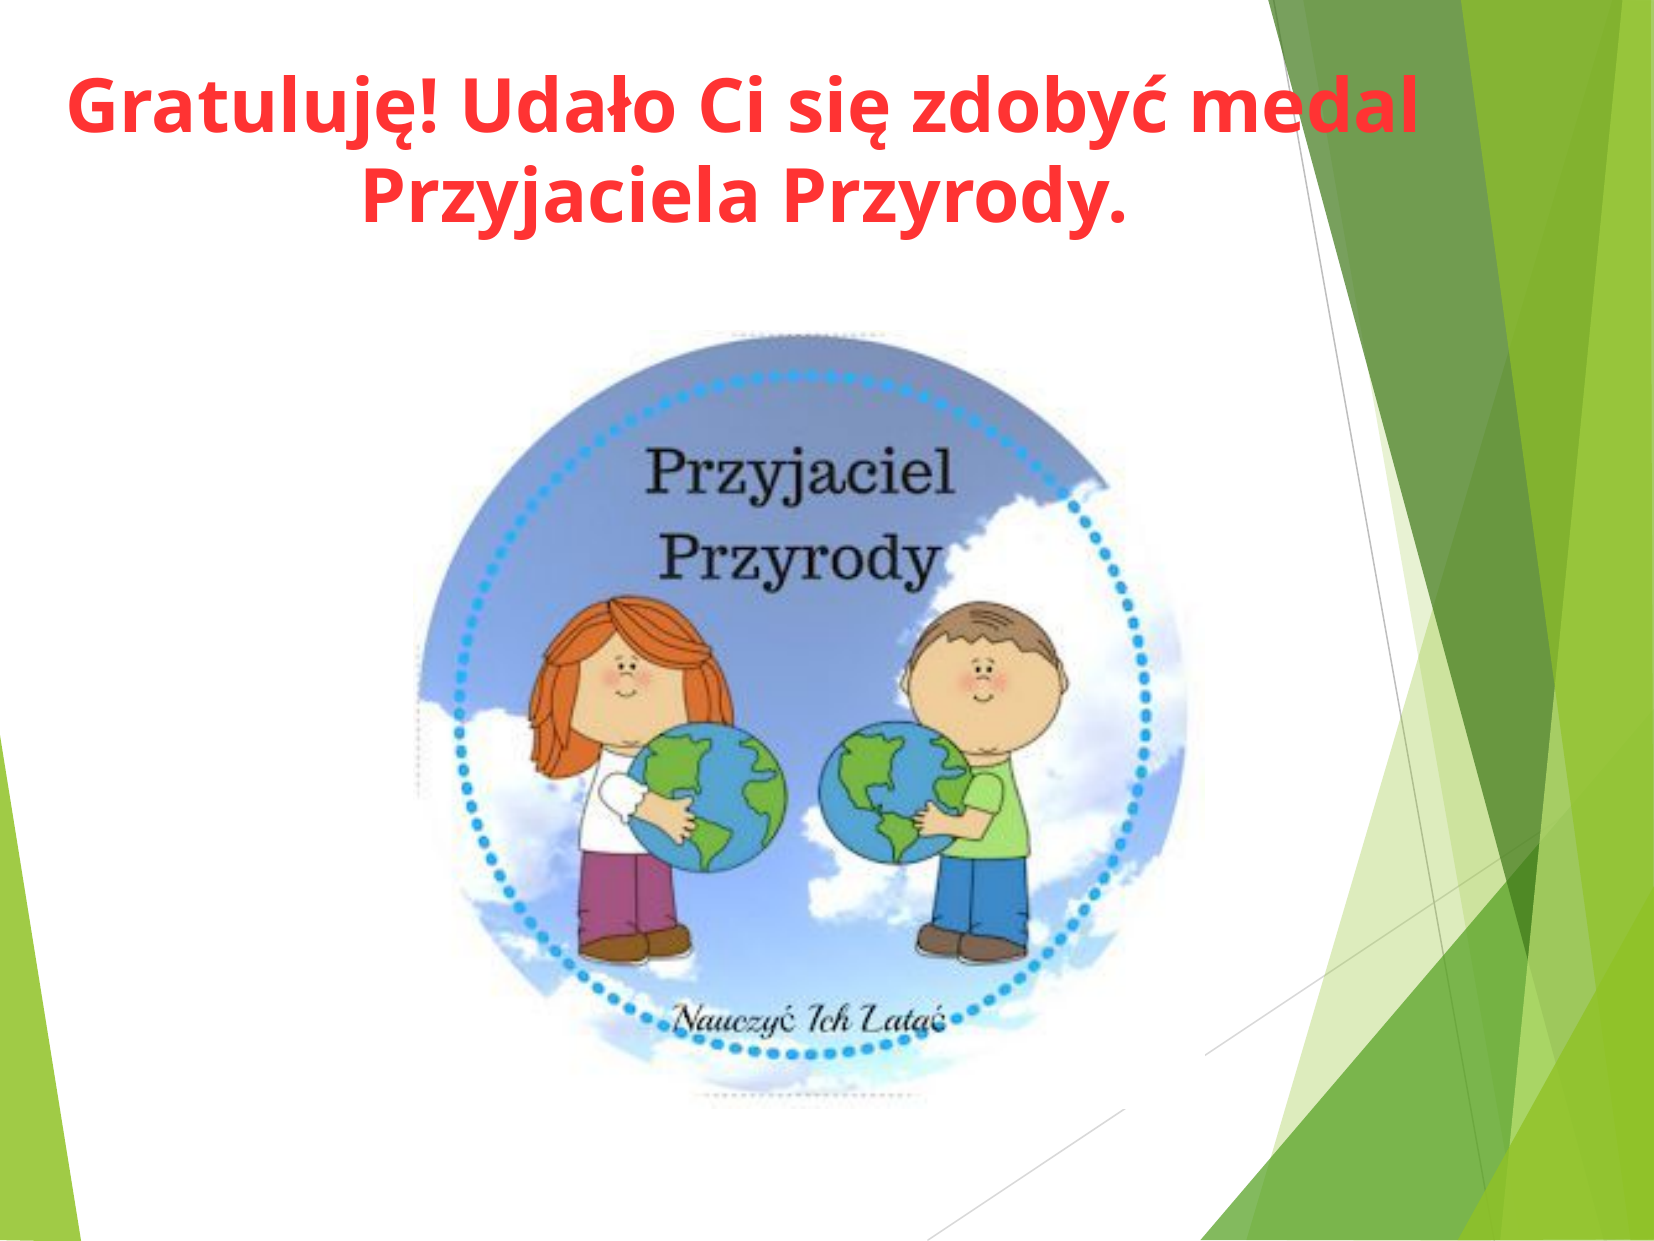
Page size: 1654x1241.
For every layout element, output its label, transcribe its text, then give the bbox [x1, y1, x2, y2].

title Gratuluję! Udało Ci się zdobyć medal Przyjaciela Przyrody. [0, 49, 1489, 257]
picture [413, 330, 1205, 1109]
